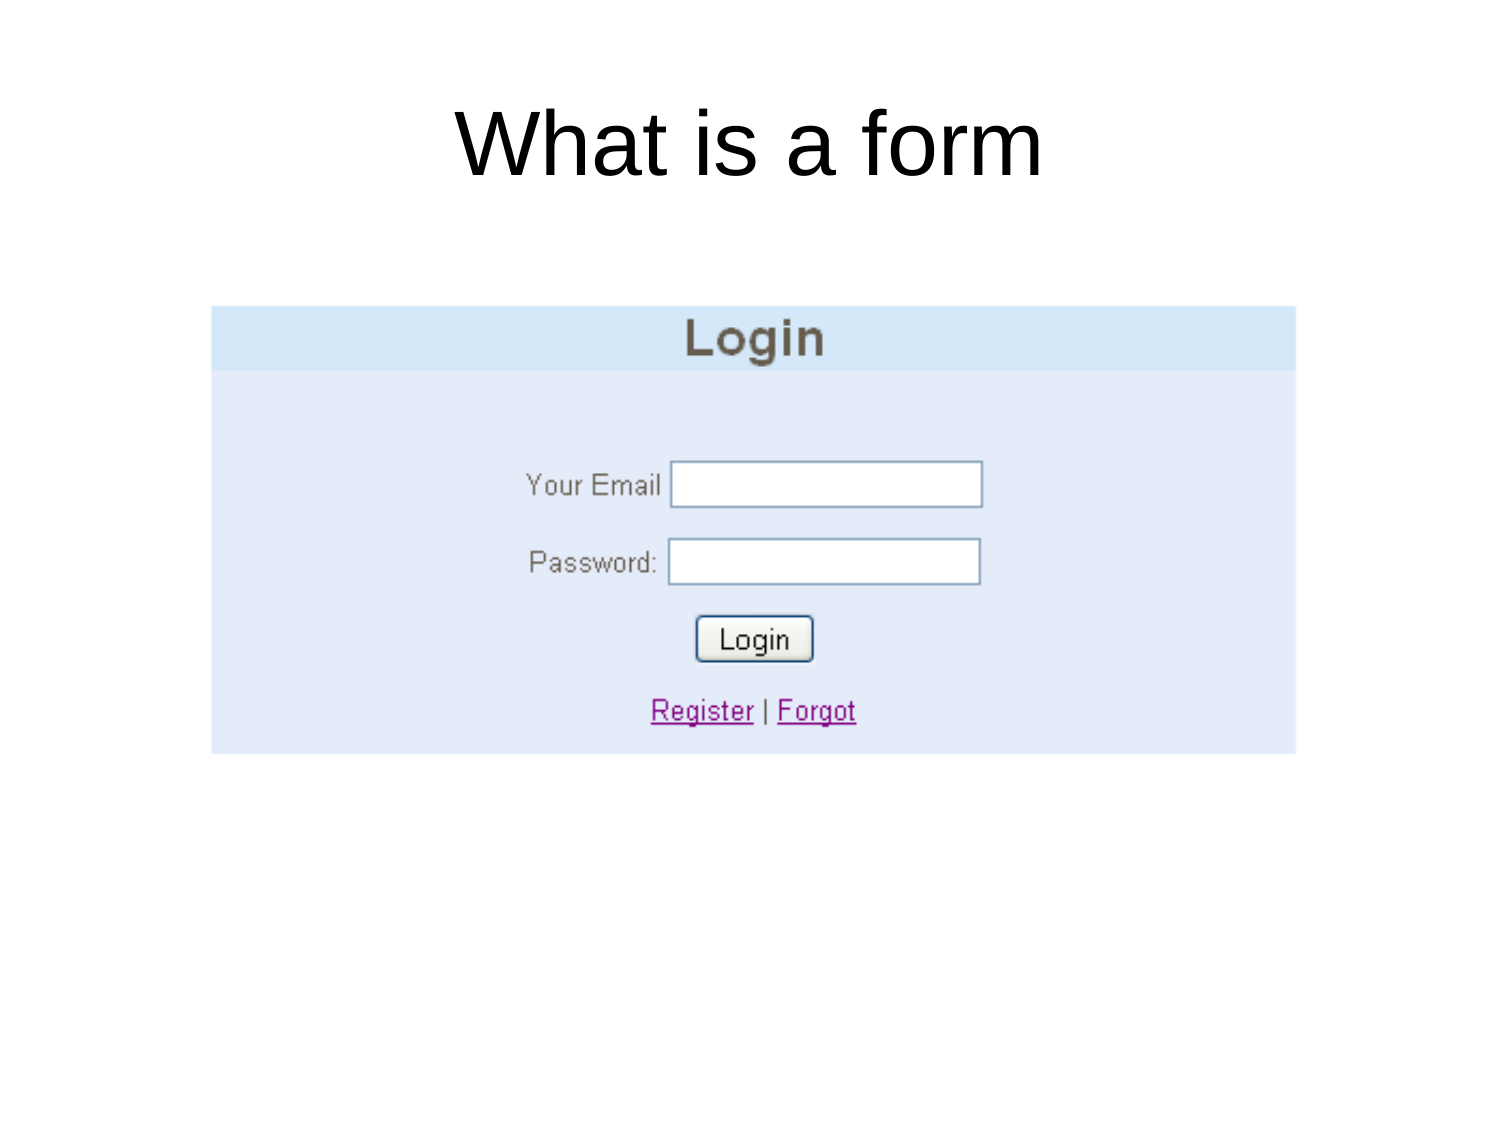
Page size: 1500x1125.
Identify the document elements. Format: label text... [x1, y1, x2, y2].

picture [183, 267, 1317, 754]
title What is a form [75, 45, 1426, 233]
